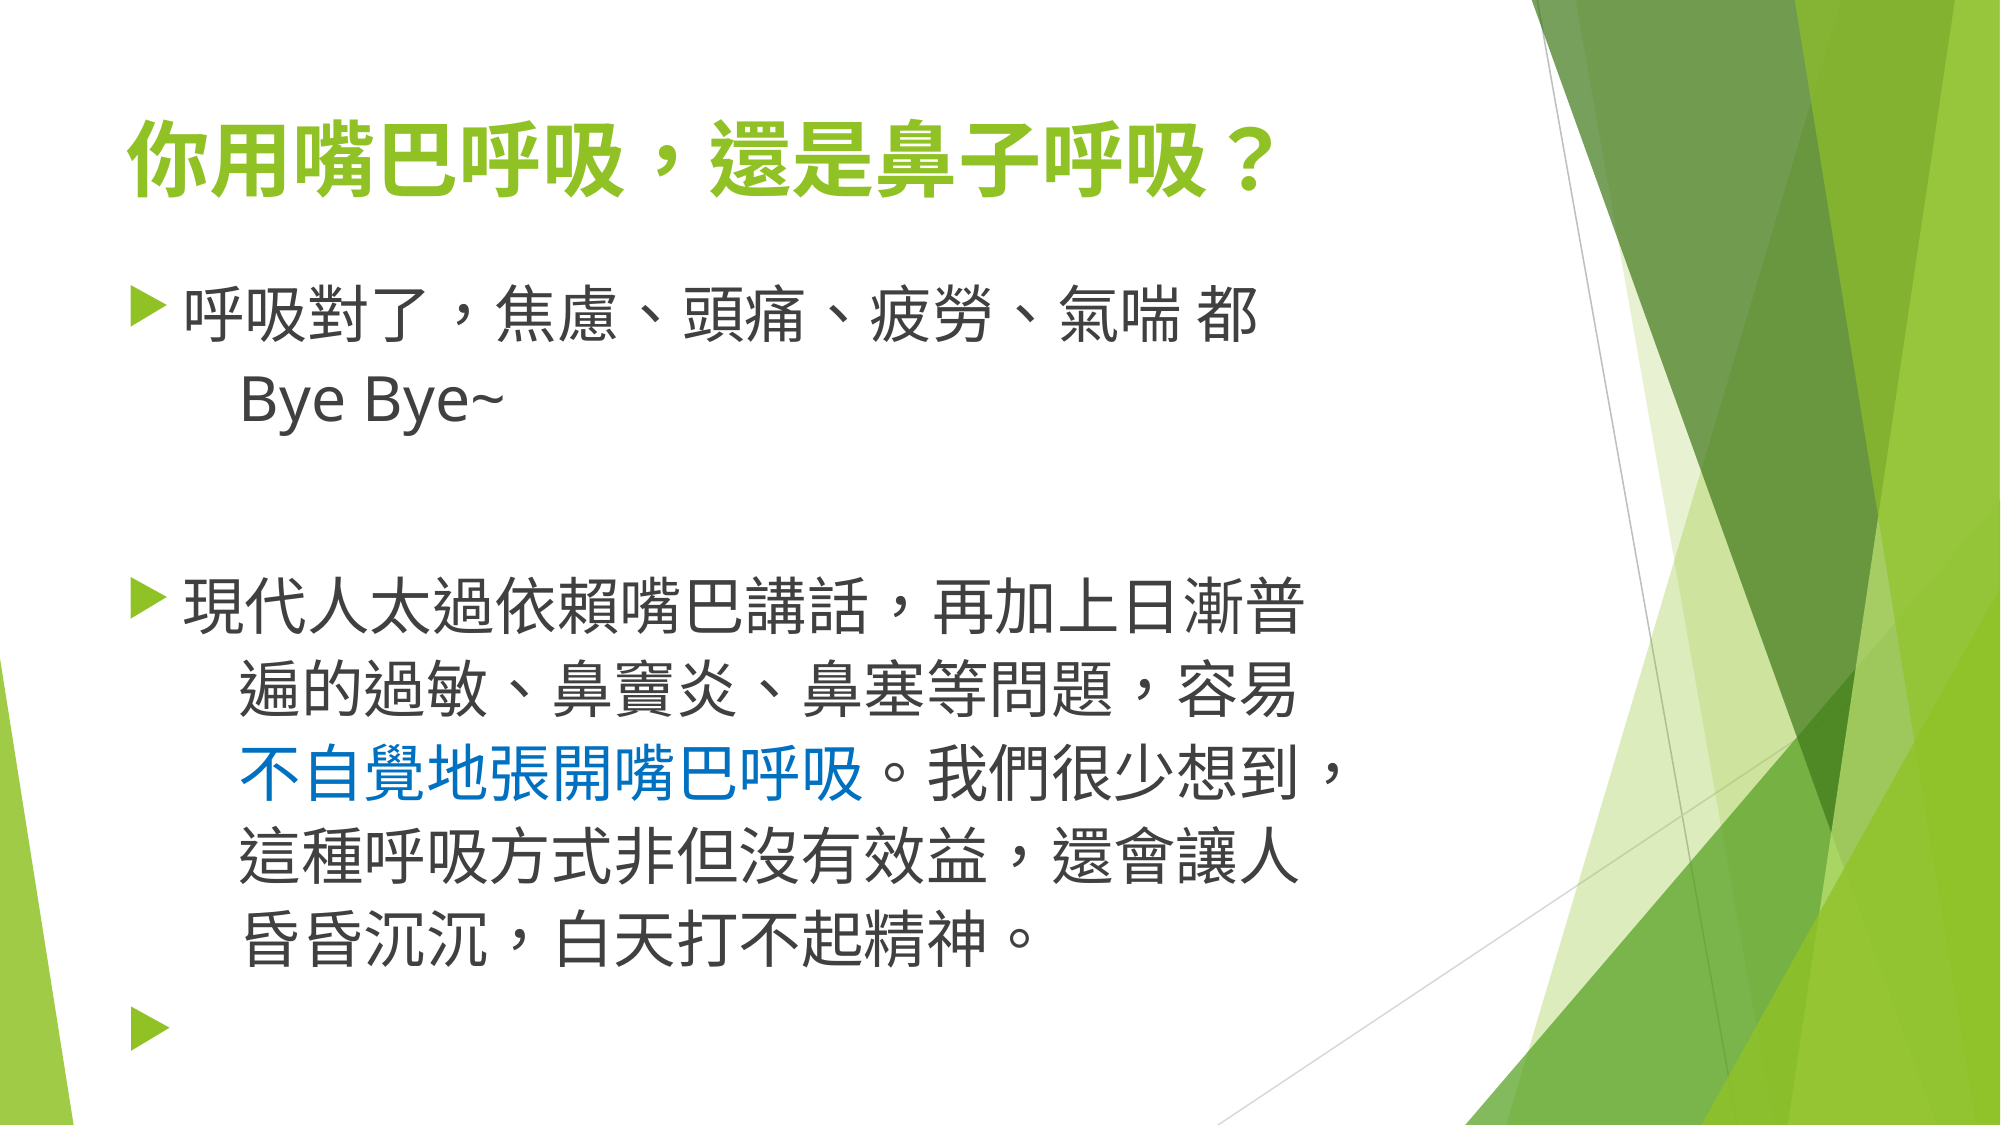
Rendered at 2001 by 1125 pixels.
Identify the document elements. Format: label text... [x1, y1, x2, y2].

title 你用嘴巴呼吸，還是鼻子呼吸？ [111, 99, 1522, 317]
list 呼吸對了，焦慮、頭痛、疲勞、氣喘 都Bye Bye~ 現代人太過依賴嘴巴講話，再加上日漸普遍的過敏、鼻竇炎、鼻塞等問題，容易不自覺地張開嘴巴呼吸。我們很少想到，這種呼吸方式非但沒有效益，還會讓人昏昏沉沉，白天打不起精神。 [111, 259, 1377, 992]
